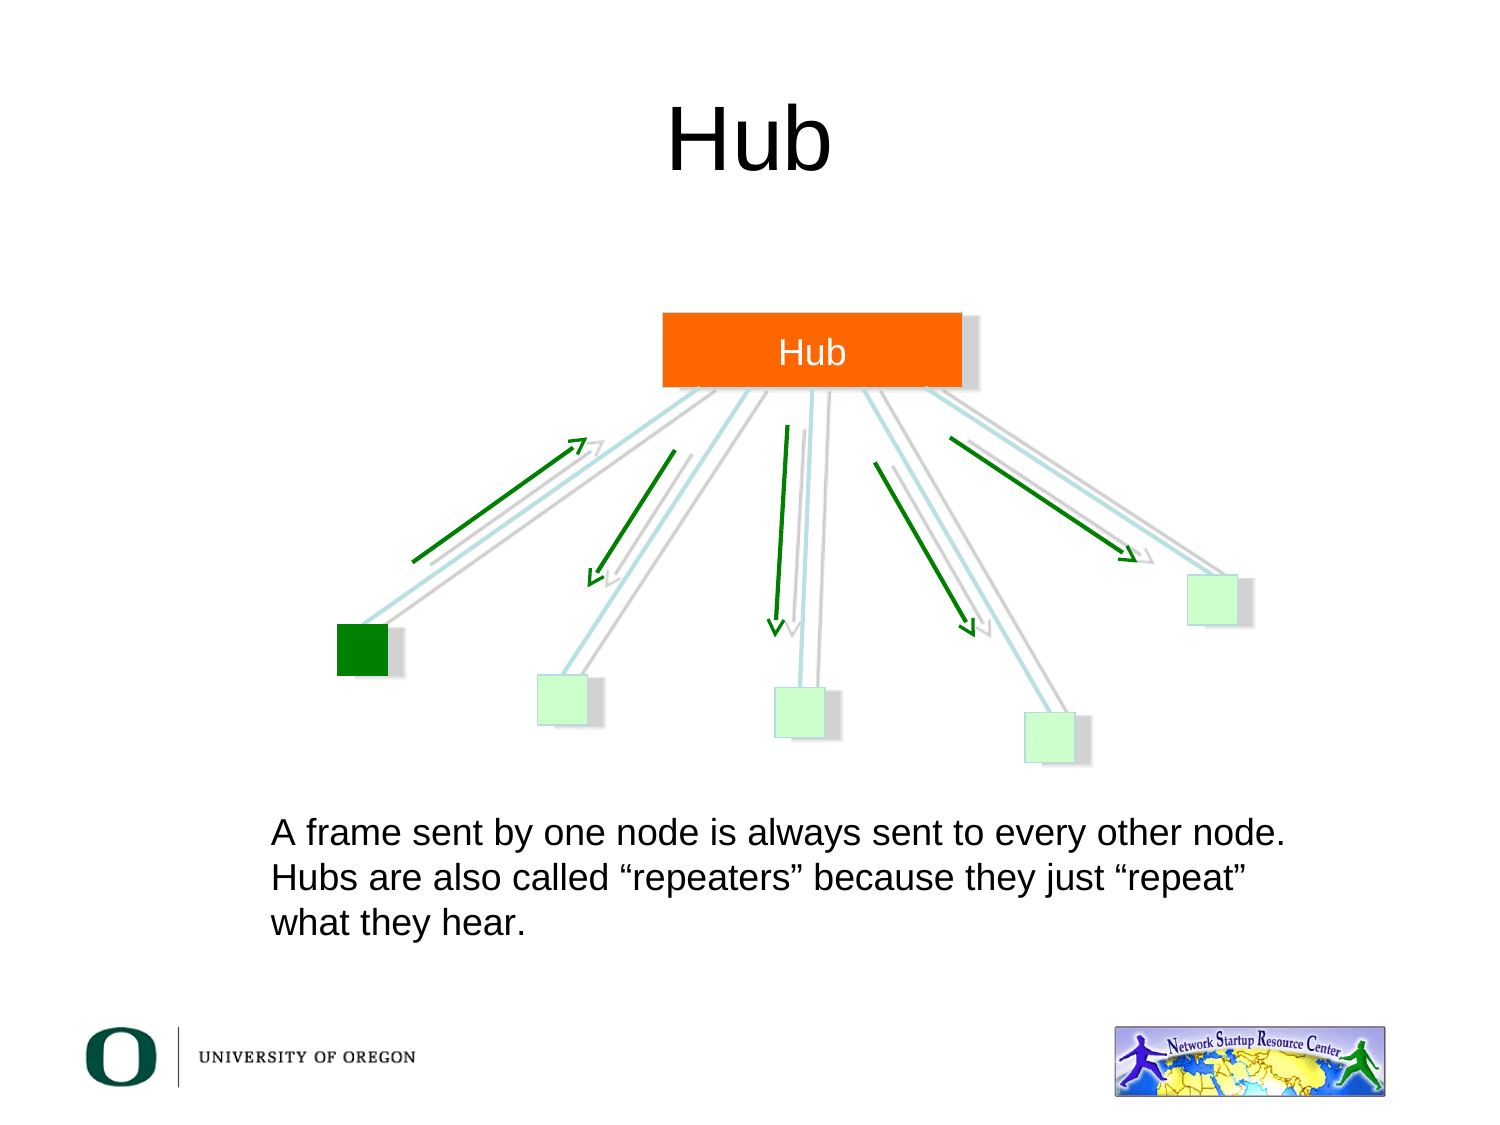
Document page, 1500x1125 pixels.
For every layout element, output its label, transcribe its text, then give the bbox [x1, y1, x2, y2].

text_box A frame sent by one node is always sent to every other node. Hubs are also called “repeaters” because they just “repeat” what they hear. [256, 799, 1302, 951]
picture [1112, 1024, 1388, 1099]
text_box [1025, 712, 1075, 763]
text_box [1187, 575, 1238, 625]
text_box [774, 687, 825, 738]
text_box [537, 674, 588, 725]
text_box Hub [662, 312, 963, 388]
picture [75, 1024, 426, 1090]
title Hub [75, 45, 1426, 233]
text_box [337, 624, 388, 675]
